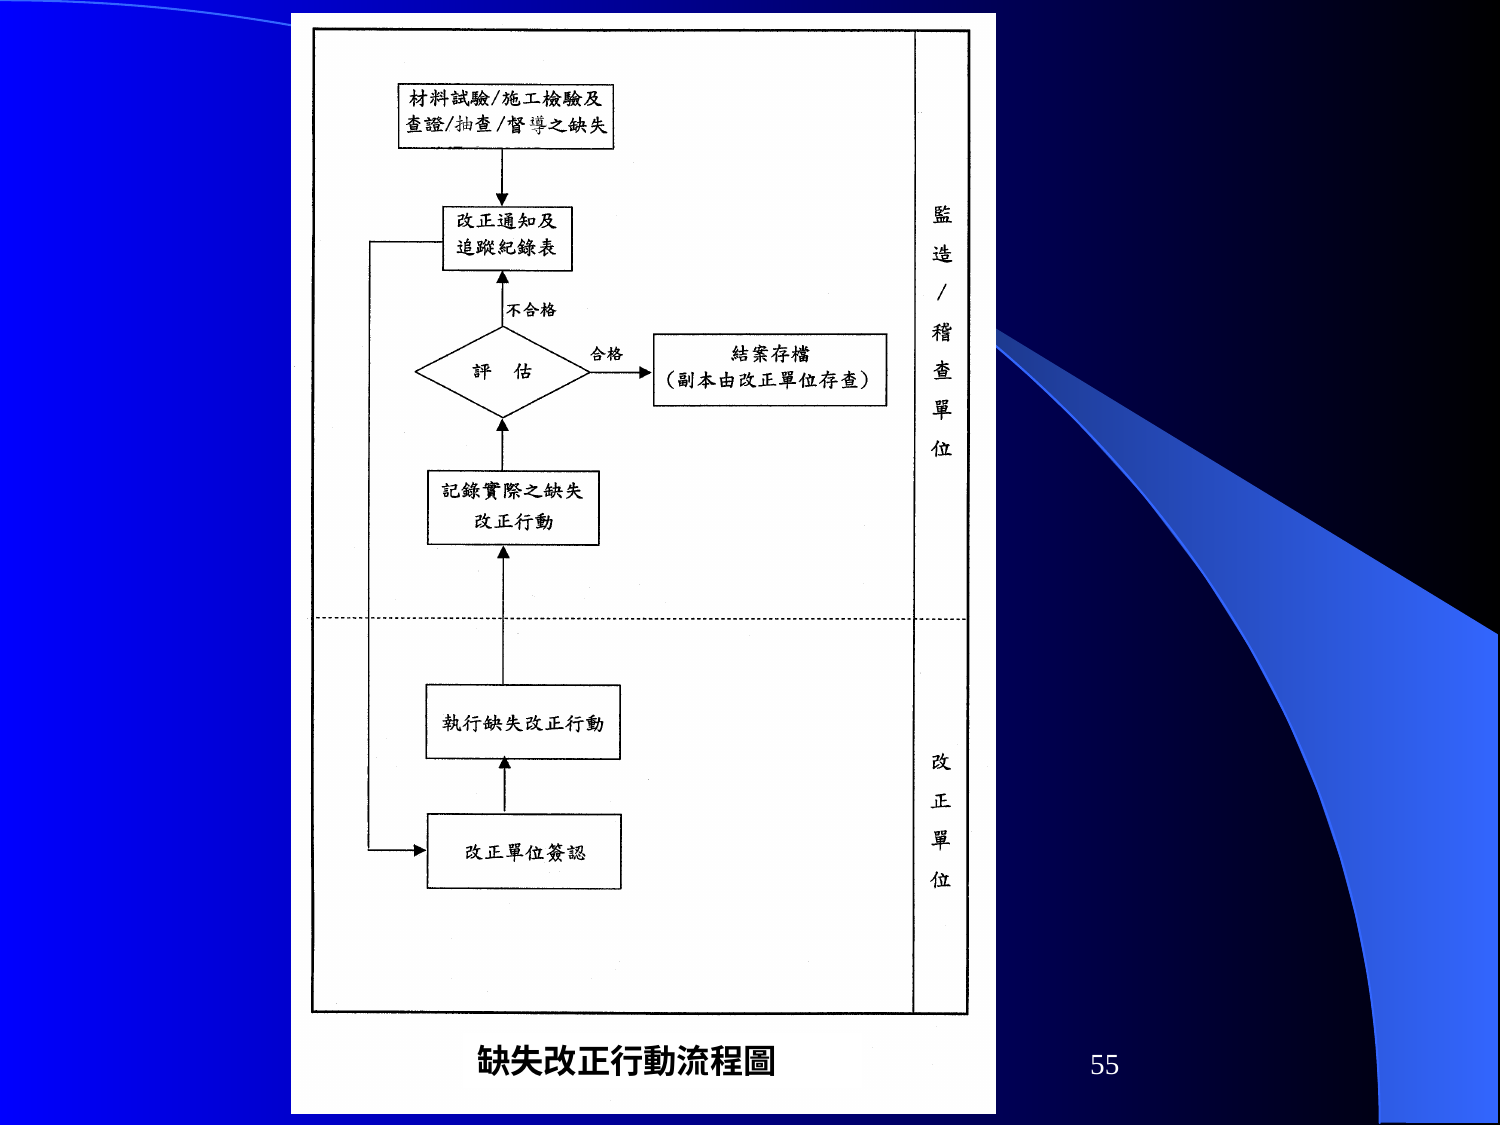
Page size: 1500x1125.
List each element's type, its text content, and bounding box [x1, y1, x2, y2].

text_box [1074, 1025, 1388, 1101]
text_box 缺失改正行動流程圖 [462, 1032, 863, 1088]
picture [291, 13, 996, 1114]
